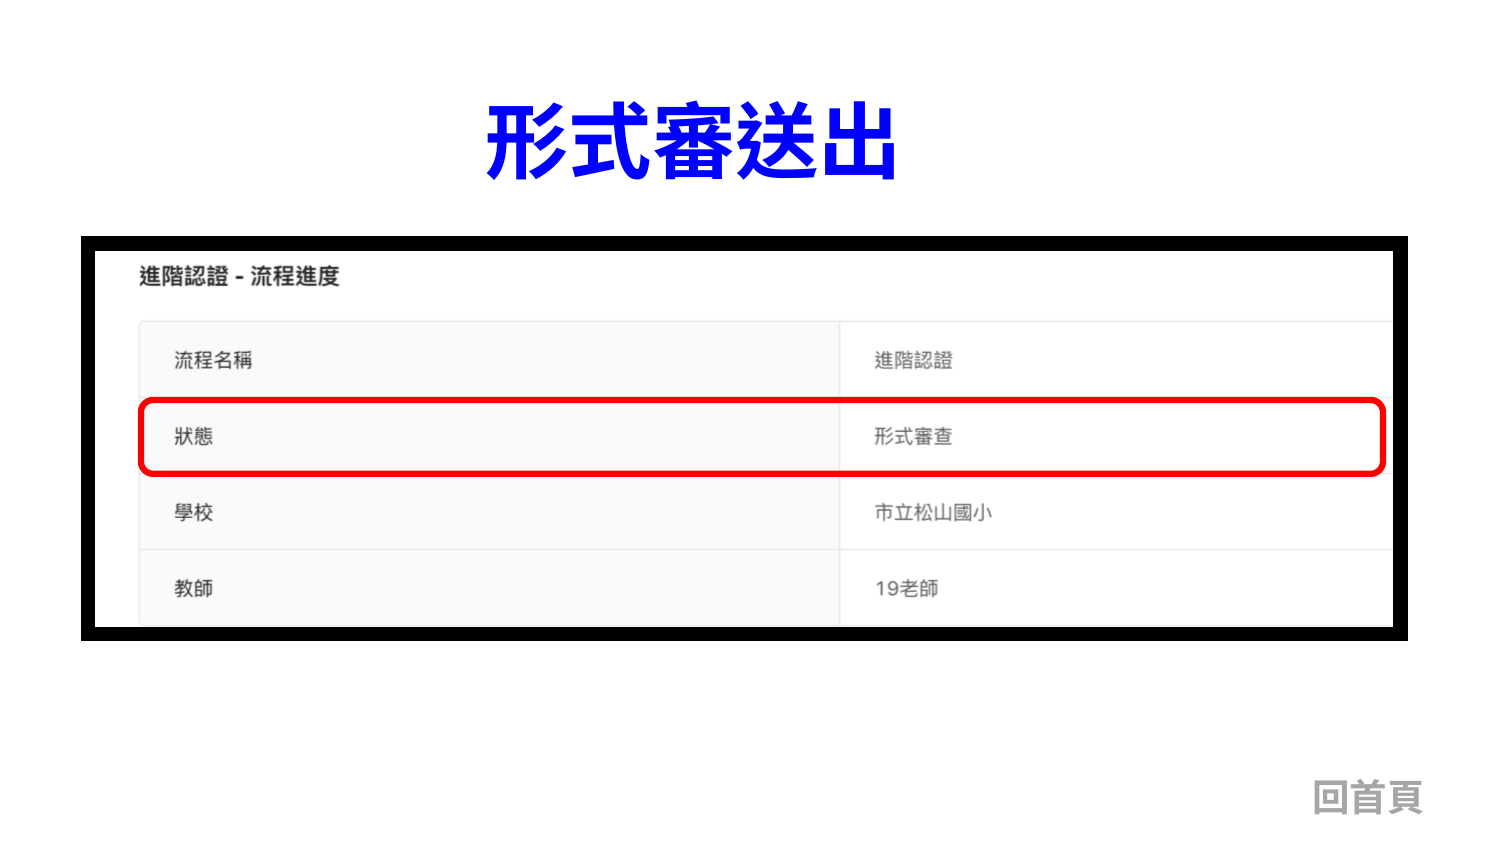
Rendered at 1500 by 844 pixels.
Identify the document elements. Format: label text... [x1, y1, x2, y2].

title 形式審送出 [165, 81, 1223, 170]
picture [95, 250, 1394, 627]
